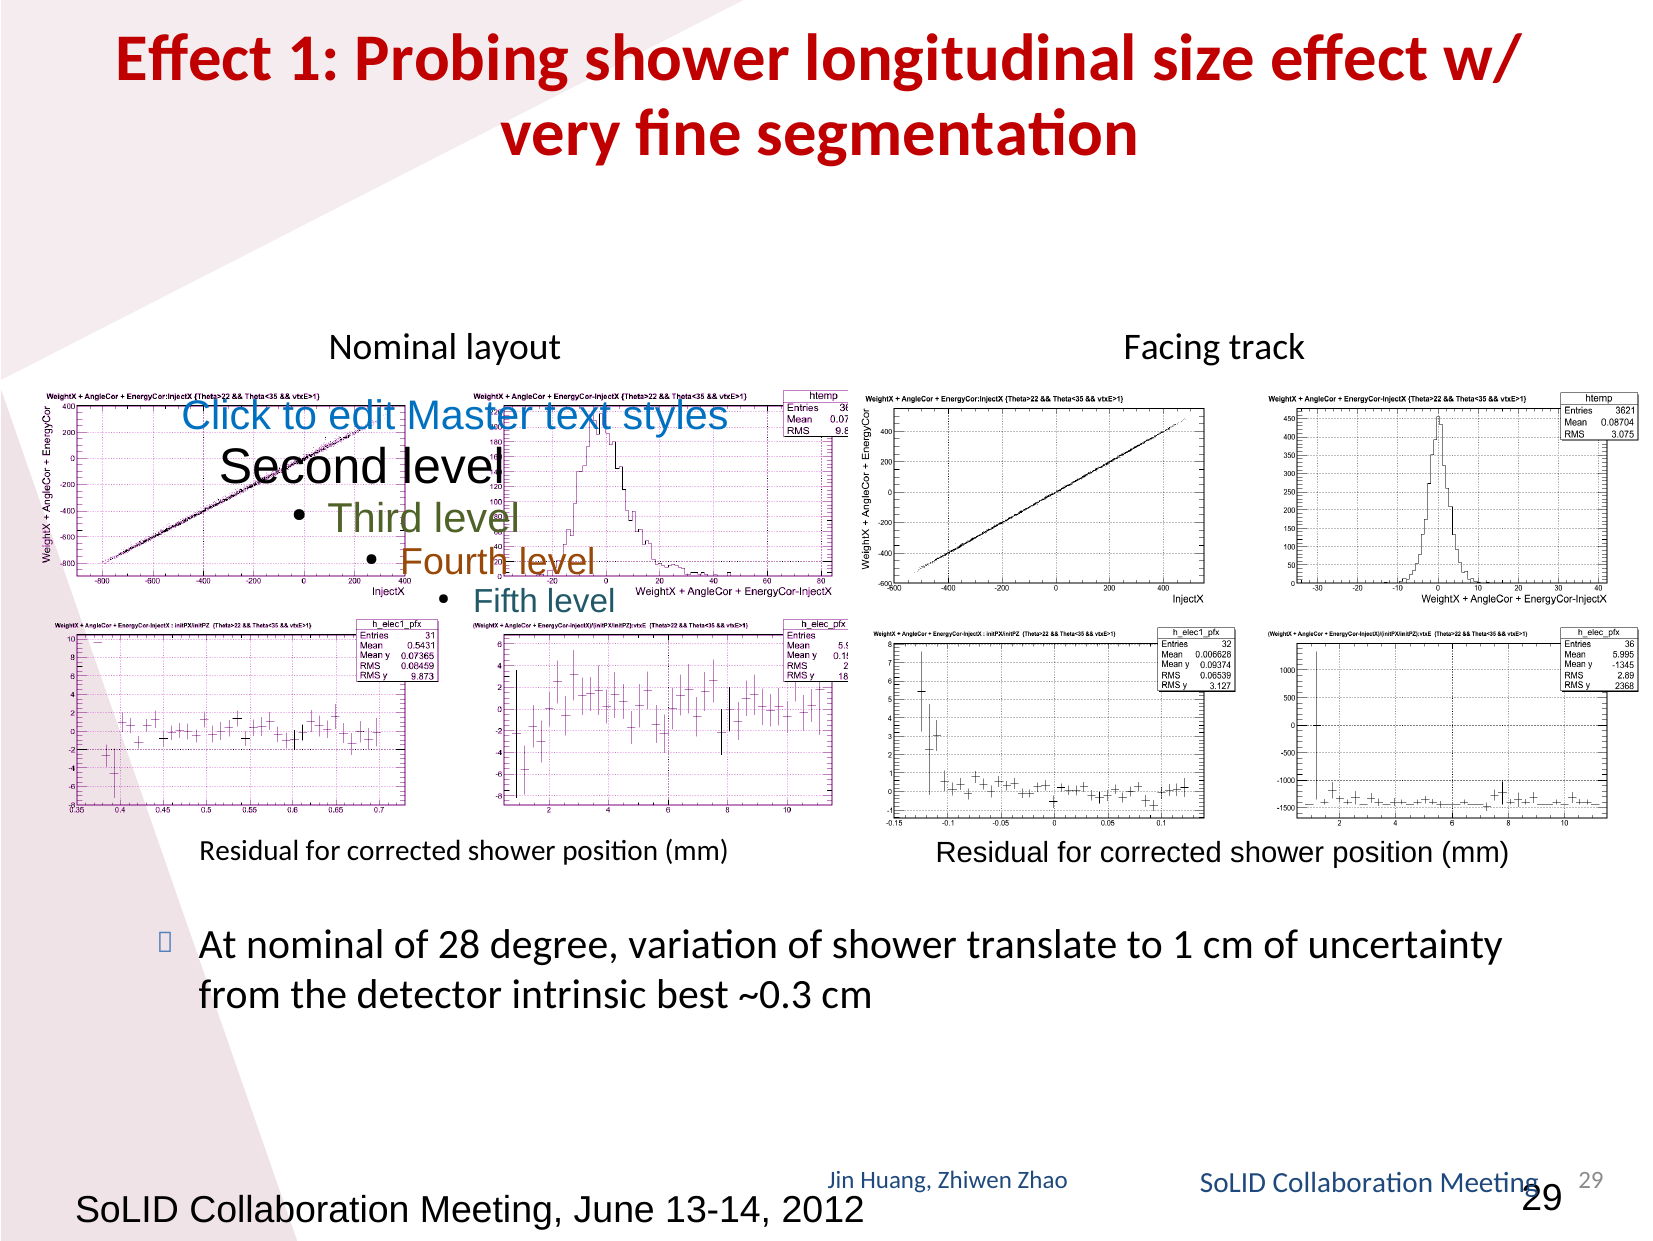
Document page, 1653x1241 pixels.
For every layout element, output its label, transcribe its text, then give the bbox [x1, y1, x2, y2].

text_box Nominal layout [313, 318, 577, 376]
text_box <number> [1563, 1158, 1630, 1225]
text_box Facing track [1108, 318, 1321, 376]
text_box SoLID Collaboration Meeting [1185, 1158, 1563, 1225]
title Effect 1: Probing shower longitudinal size effect w/ very fine segmentation [68, 13, 1571, 152]
text_box Residual for corrected shower position (mm) [184, 826, 751, 874]
text_box At nominal of 28 degree, variation of shower translate to 1 cm of uncertainty from the detector intrinsic best ~0.3 cm [123, 909, 1599, 1025]
picture [28, 385, 1653, 857]
text_box Residual for corrected shower position (mm) [920, 829, 1534, 877]
text_box Jin Huang, Zhiwen Zhao [812, 1158, 1185, 1225]
